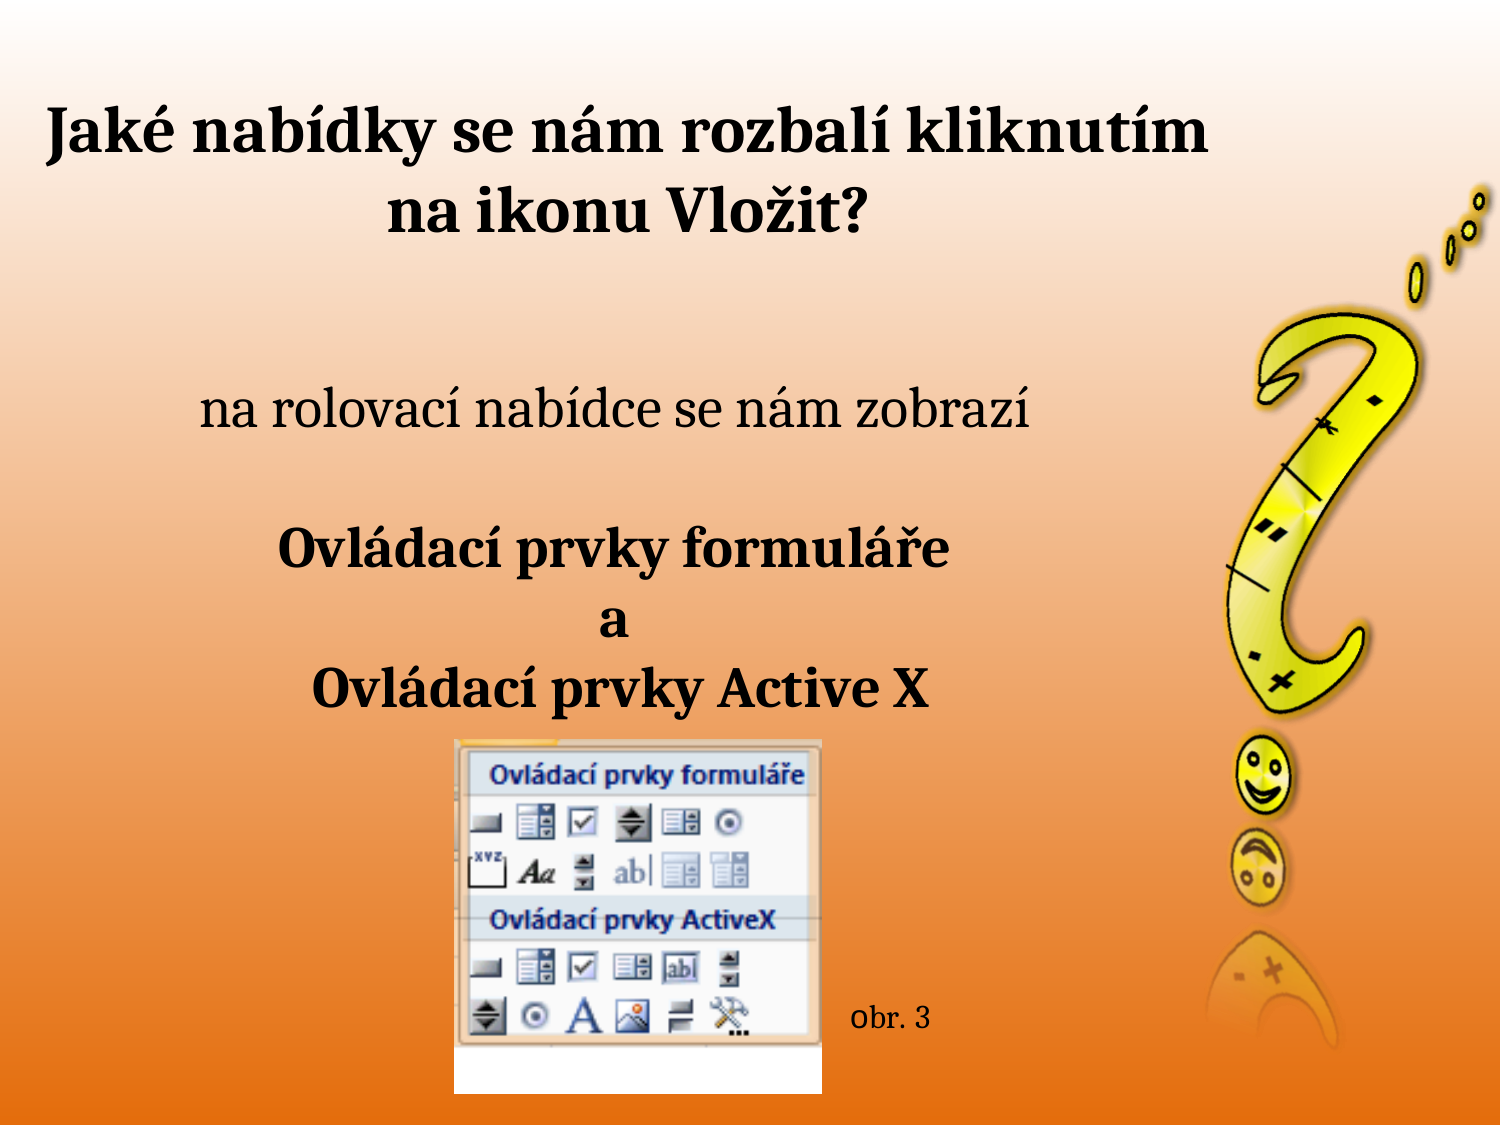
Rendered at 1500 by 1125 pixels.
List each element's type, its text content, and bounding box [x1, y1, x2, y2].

picture [454, 739, 822, 1094]
picture [1171, 160, 1500, 1125]
text_box na rolovací nabídce se nám zobrazí Ovládací prvky formuláře a Ovládací prvky Active X [0, 361, 1199, 1077]
text_box obr. 3 [835, 987, 946, 1044]
text_box Jaké nabídky se nám rozbalí kliknutím na ikonu Vložit? [17, 78, 1241, 254]
